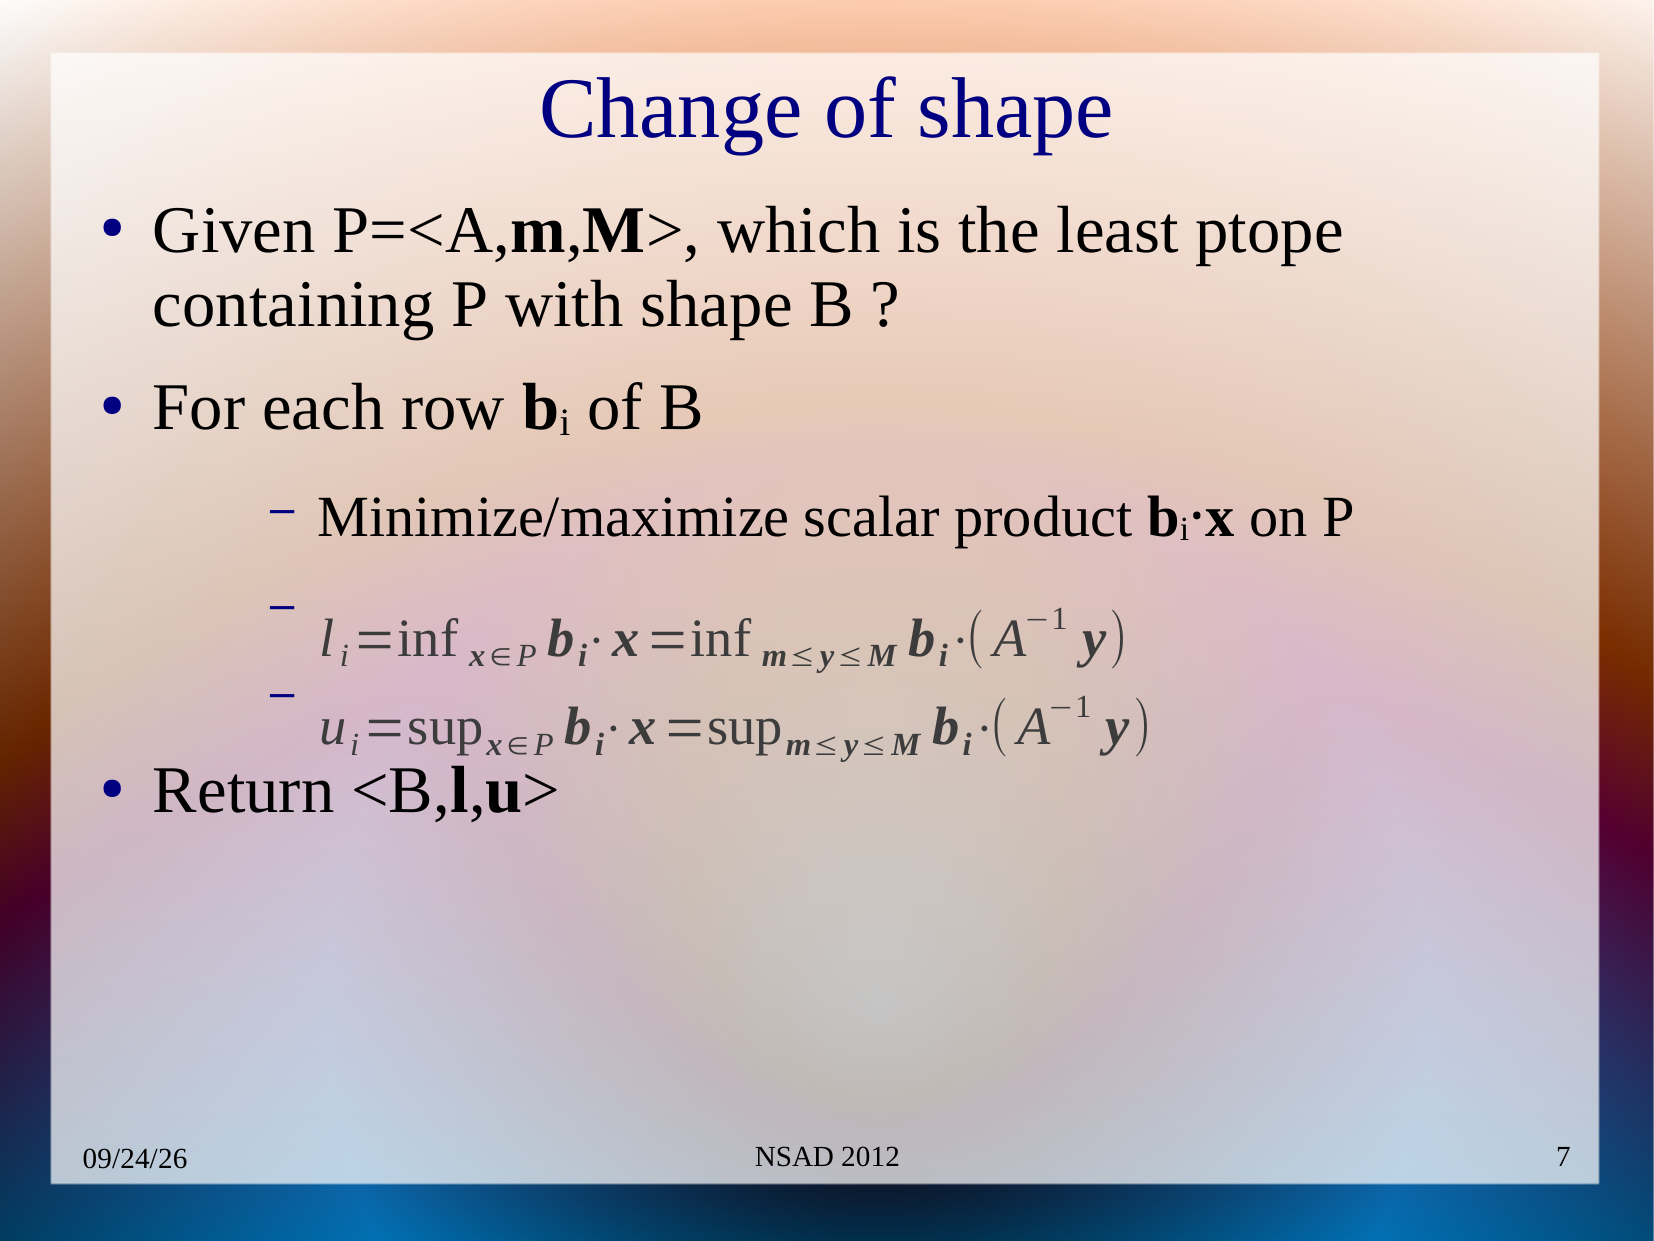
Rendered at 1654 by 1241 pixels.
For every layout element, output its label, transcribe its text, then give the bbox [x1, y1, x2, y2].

chart [305, 687, 1166, 763]
title Change of shape [82, 60, 1571, 156]
chart [305, 599, 1143, 675]
picture [0, 0, 1654, 1241]
list Given P=<A,m,M>, which is the least ptope containing P with shape B ? For each row bi of B Minimize/maximize scalar product bi·x on P Return <B,l,u> [82, 192, 1571, 912]
